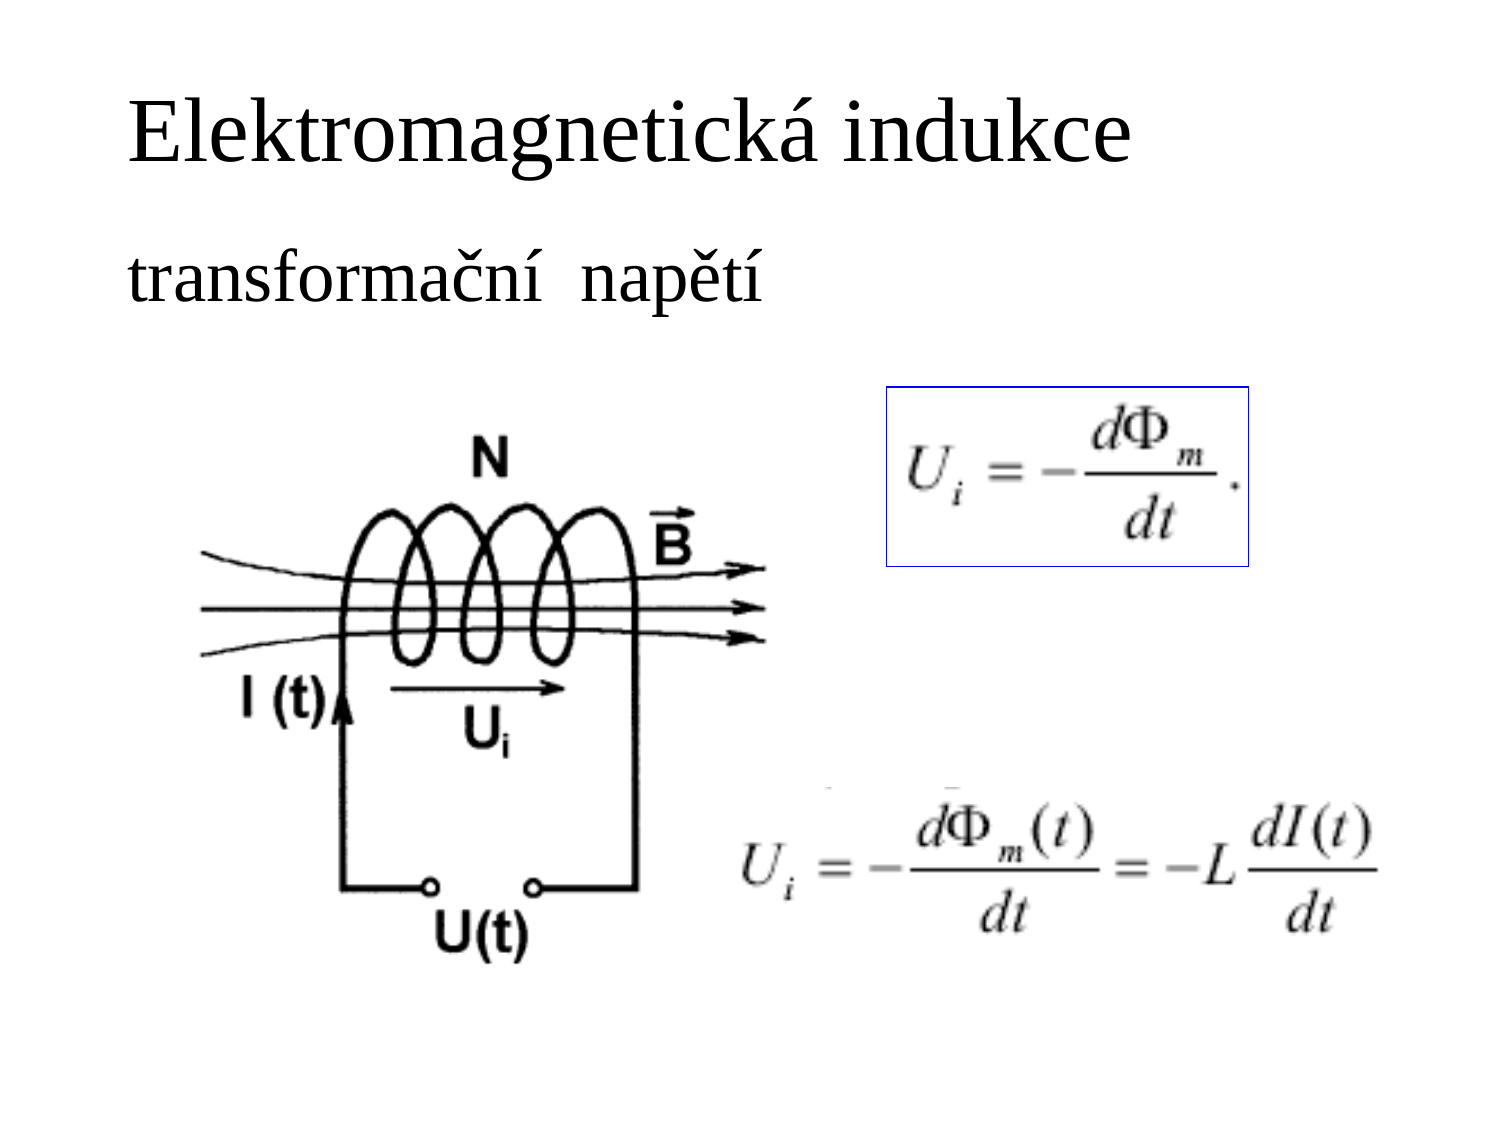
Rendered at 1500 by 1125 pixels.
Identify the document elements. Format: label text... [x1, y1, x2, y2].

text_box Elektromagnetická indukce transformační napětí [112, 62, 1426, 325]
picture [887, 387, 1248, 566]
picture [150, 412, 1388, 980]
